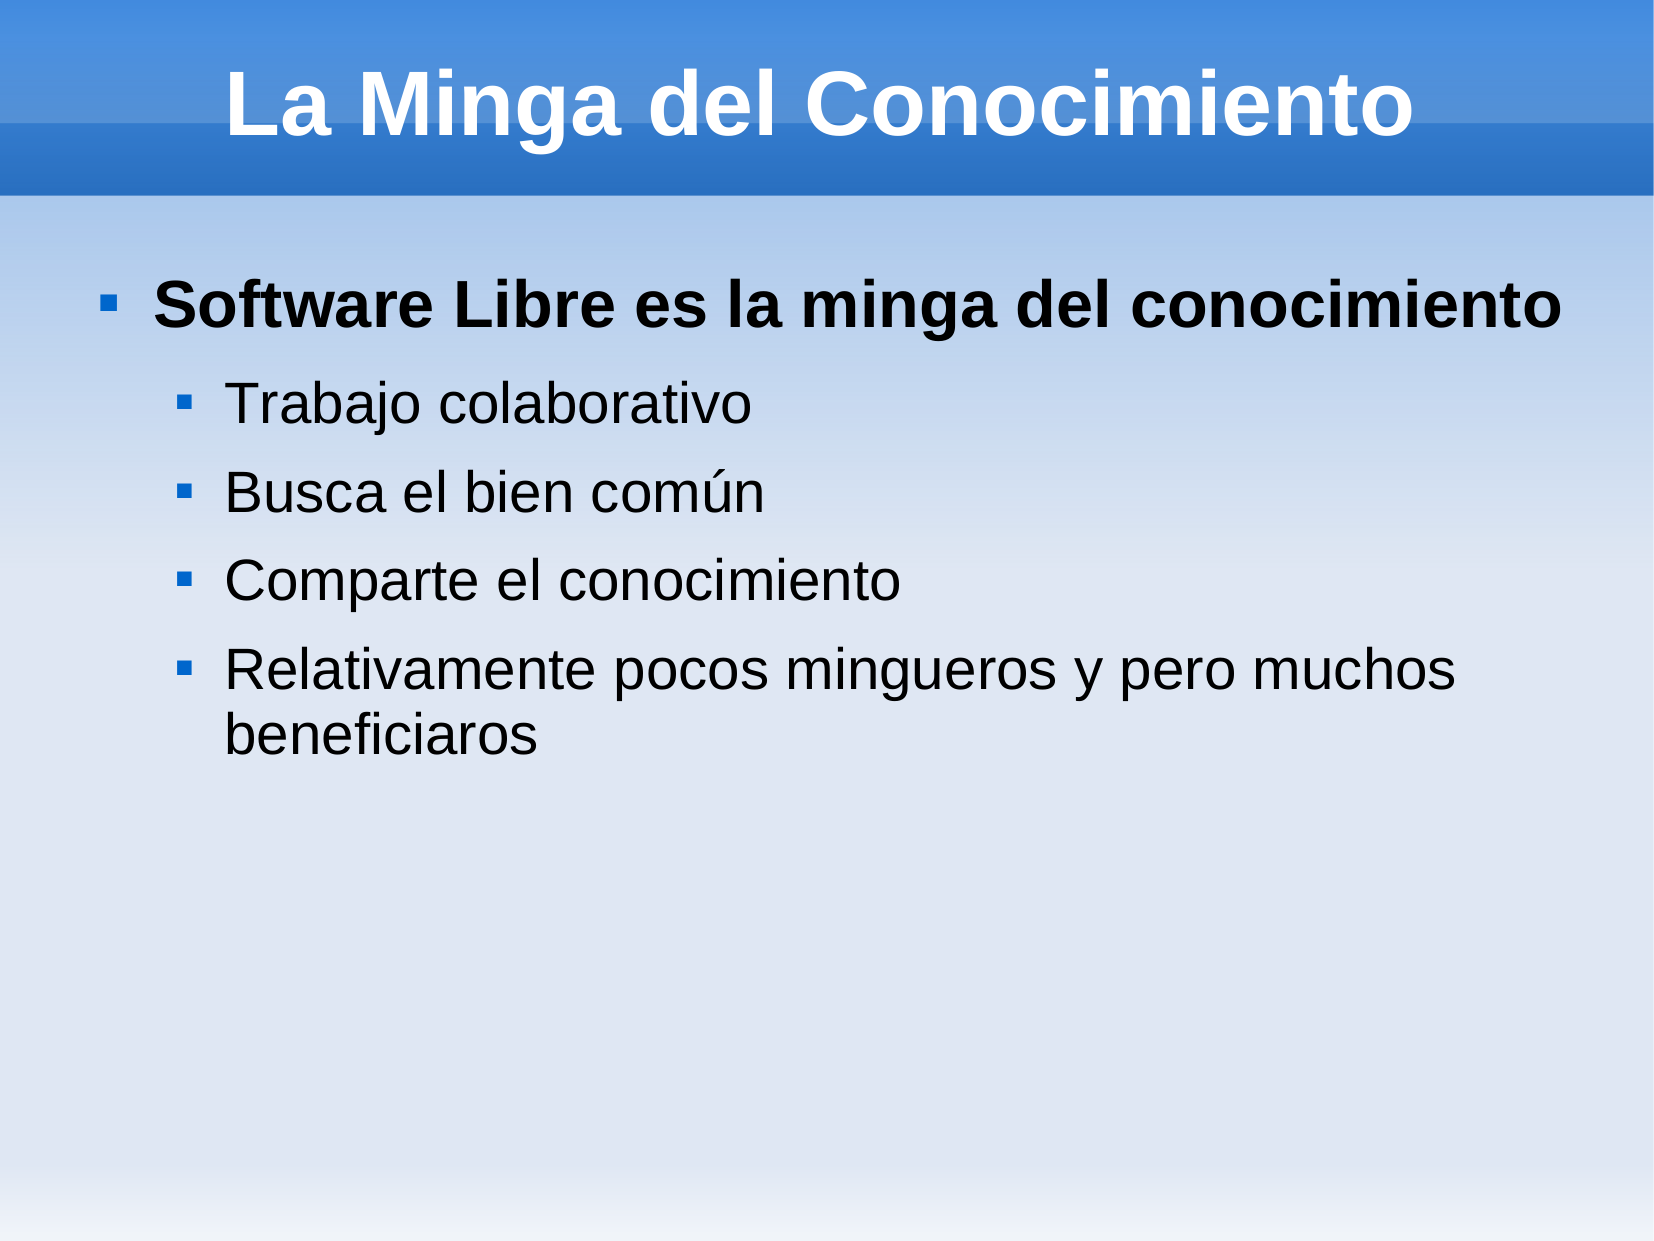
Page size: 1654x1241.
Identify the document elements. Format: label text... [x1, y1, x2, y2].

picture [0, 0, 1654, 1241]
title La Minga del Conocimiento [76, 7, 1565, 200]
list Software Libre es la minga del conocimiento Trabajo colaborativo Busca el bien común Comparte el conocimiento Relativamente pocos mingueros y pero muchos beneficiaros [82, 266, 1571, 1071]
